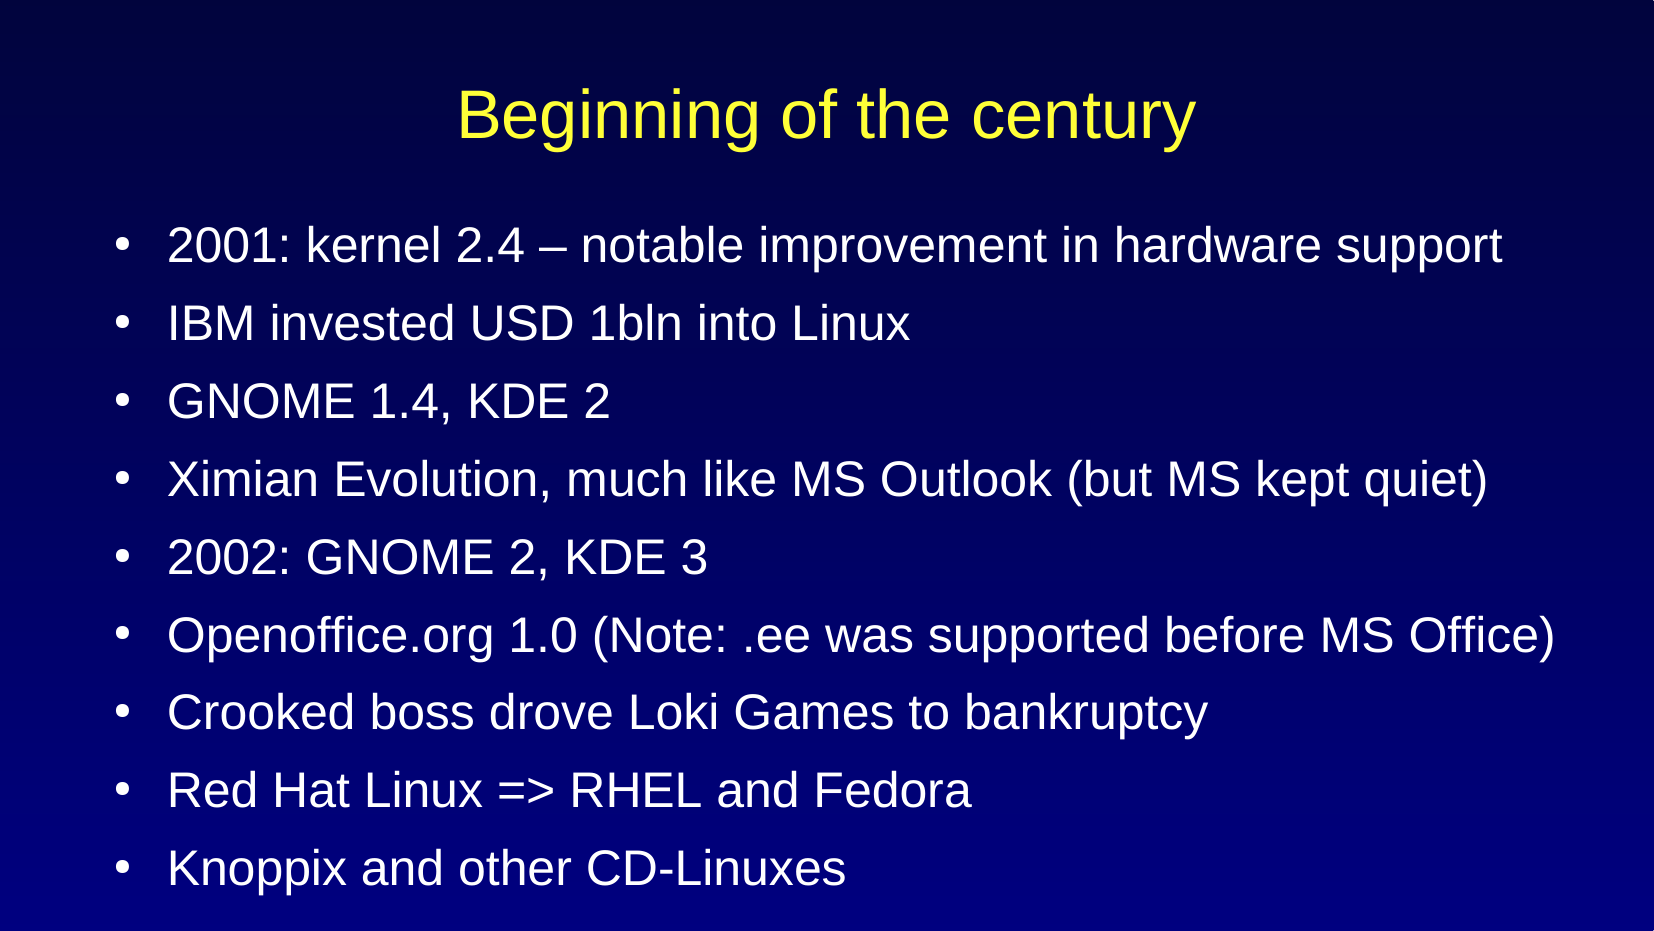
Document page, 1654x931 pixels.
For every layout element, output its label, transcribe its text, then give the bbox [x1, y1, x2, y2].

title Beginning of the century [82, 37, 1571, 193]
list 2001: kernel 2.4 – notable improvement in hardware support IBM invested USD 1bln into Linux GNOME 1.4, KDE 2 Ximian Evolution, much like MS Outlook (but MS kept quiet) 2002: GNOME 2, KDE 3 Openoffice.org 1.0 (Note: .ee was supported before MS Office) Crooked boss drove Loki Games to bankruptcy Red Hat Linux => RHEL and Fedora Knoppix and other CD-Linuxes [82, 217, 1571, 897]
